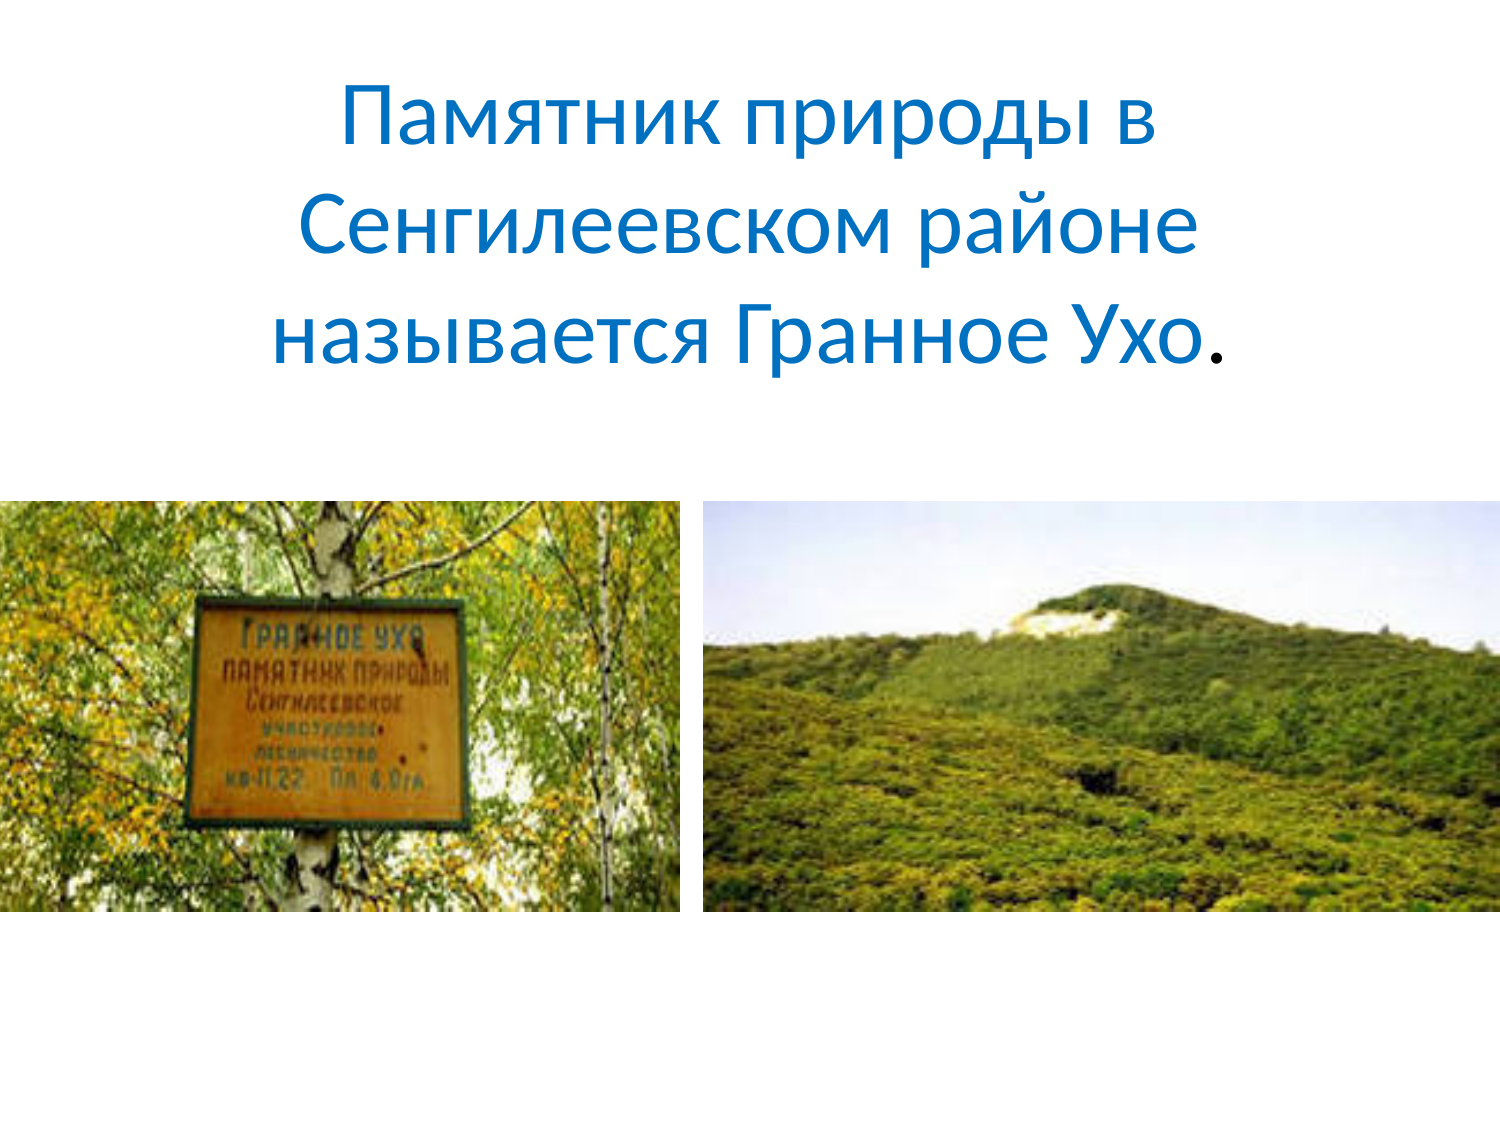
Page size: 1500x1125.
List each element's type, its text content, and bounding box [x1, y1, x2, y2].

picture [0, 501, 680, 912]
picture [703, 501, 1500, 912]
title Памятник природы в Сенгилеевском районе называется Гранное Ухо. [75, 45, 1425, 233]
